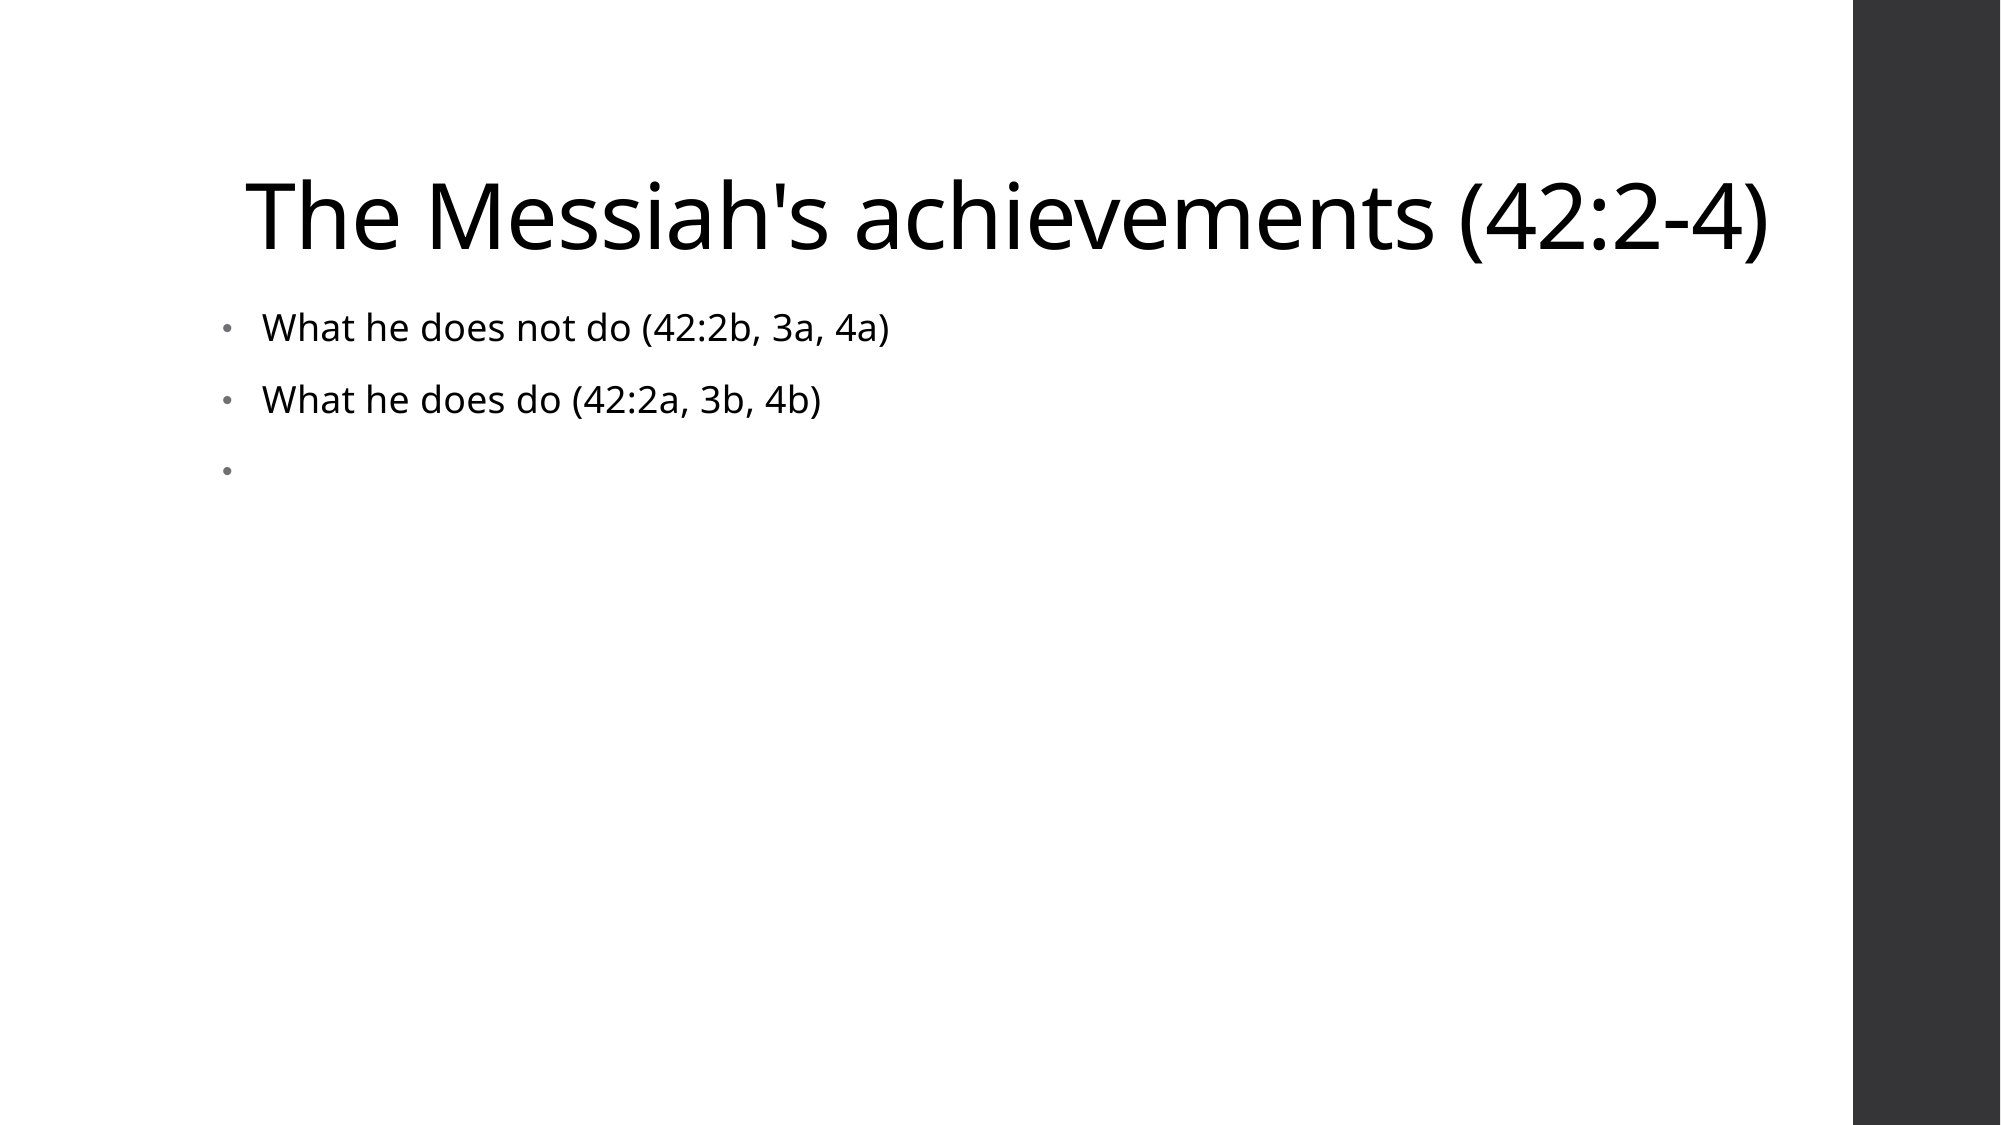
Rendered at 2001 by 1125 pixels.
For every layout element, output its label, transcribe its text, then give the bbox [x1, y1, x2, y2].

title The Messiah's achievements (42:2-4) [206, 60, 1797, 278]
list What he does not do (42:2b, 3a, 4a) What he does do (42:2a, 3b, 4b) [206, 299, 1617, 1014]
